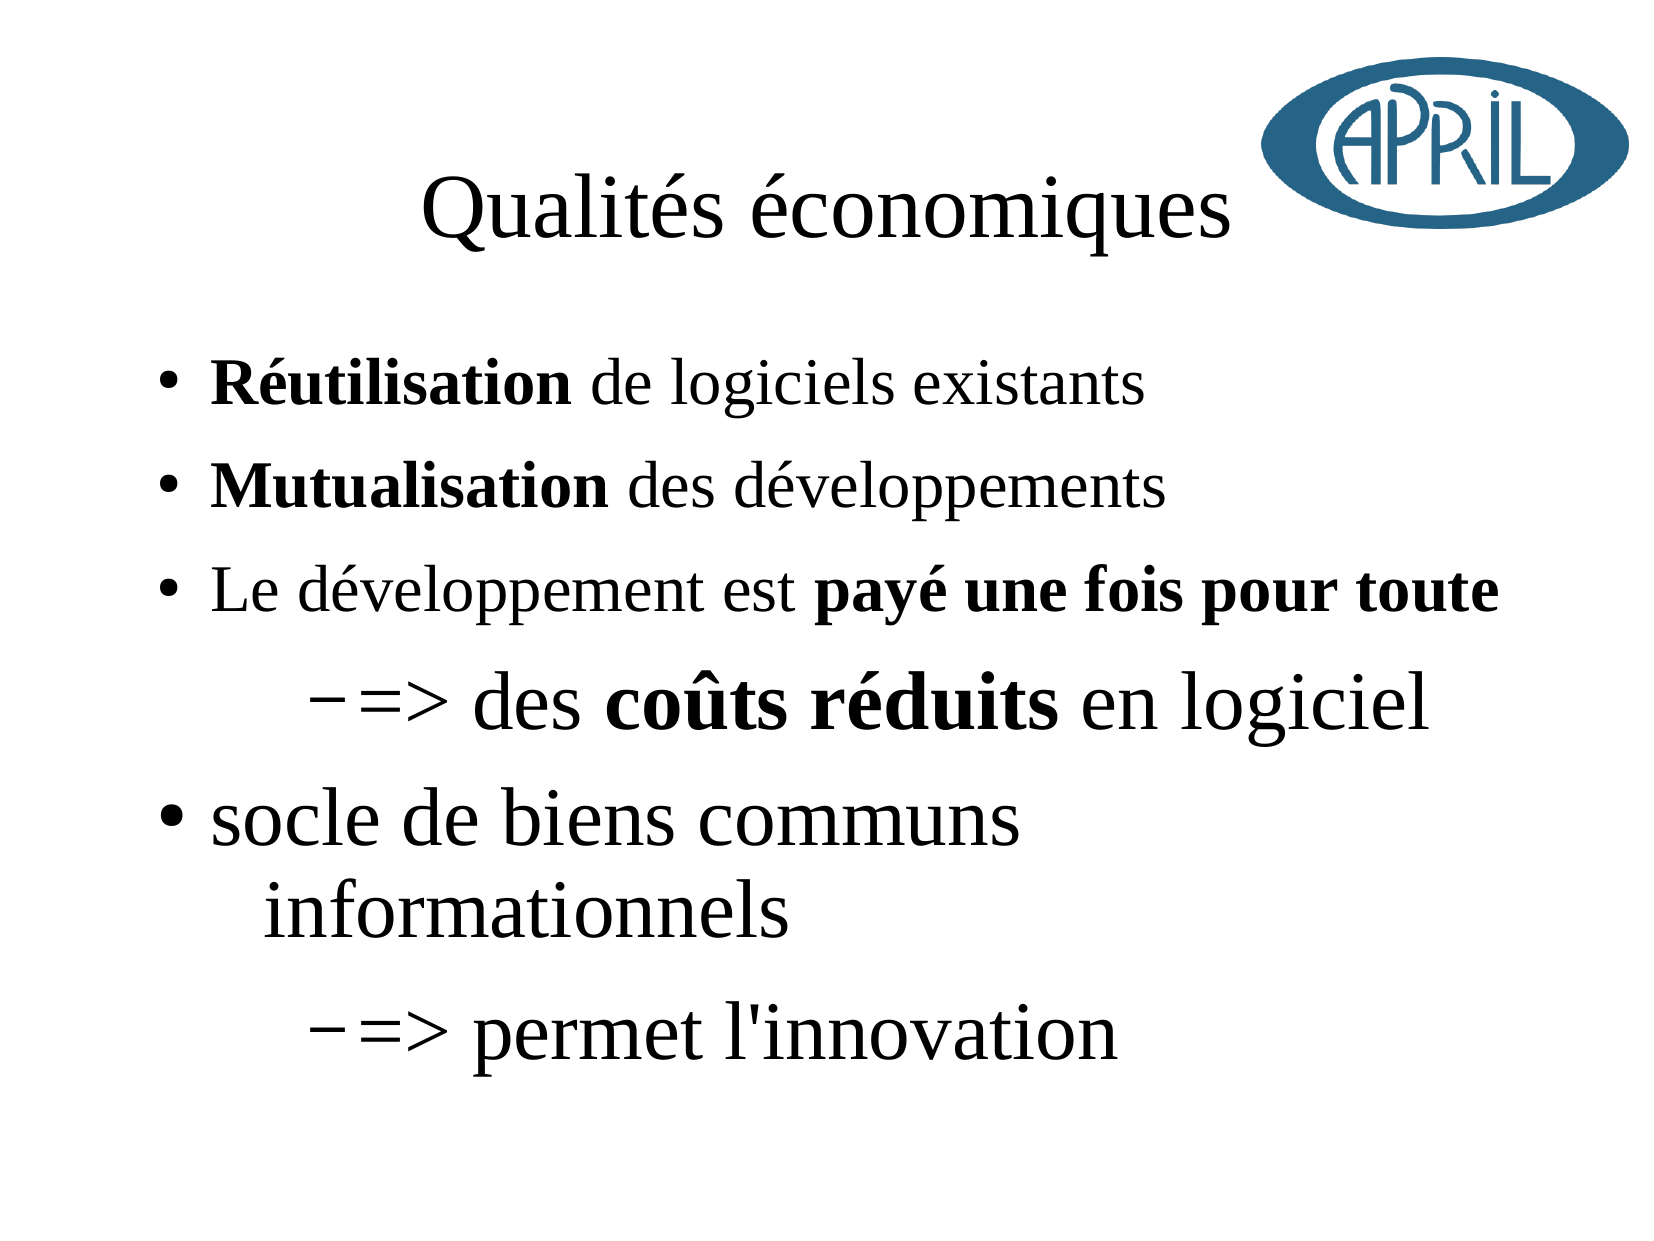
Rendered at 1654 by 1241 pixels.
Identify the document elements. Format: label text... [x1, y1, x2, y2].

list Réutilisation de logiciels existants Mutualisation des développements Le développement est payé une fois pour toute => des coûts réduits en logiciel socle de biens communs informationnels => permet l'innovation [121, 344, 1534, 1159]
picture [1261, 57, 1629, 229]
title Qualités économiques [121, 102, 1534, 311]
